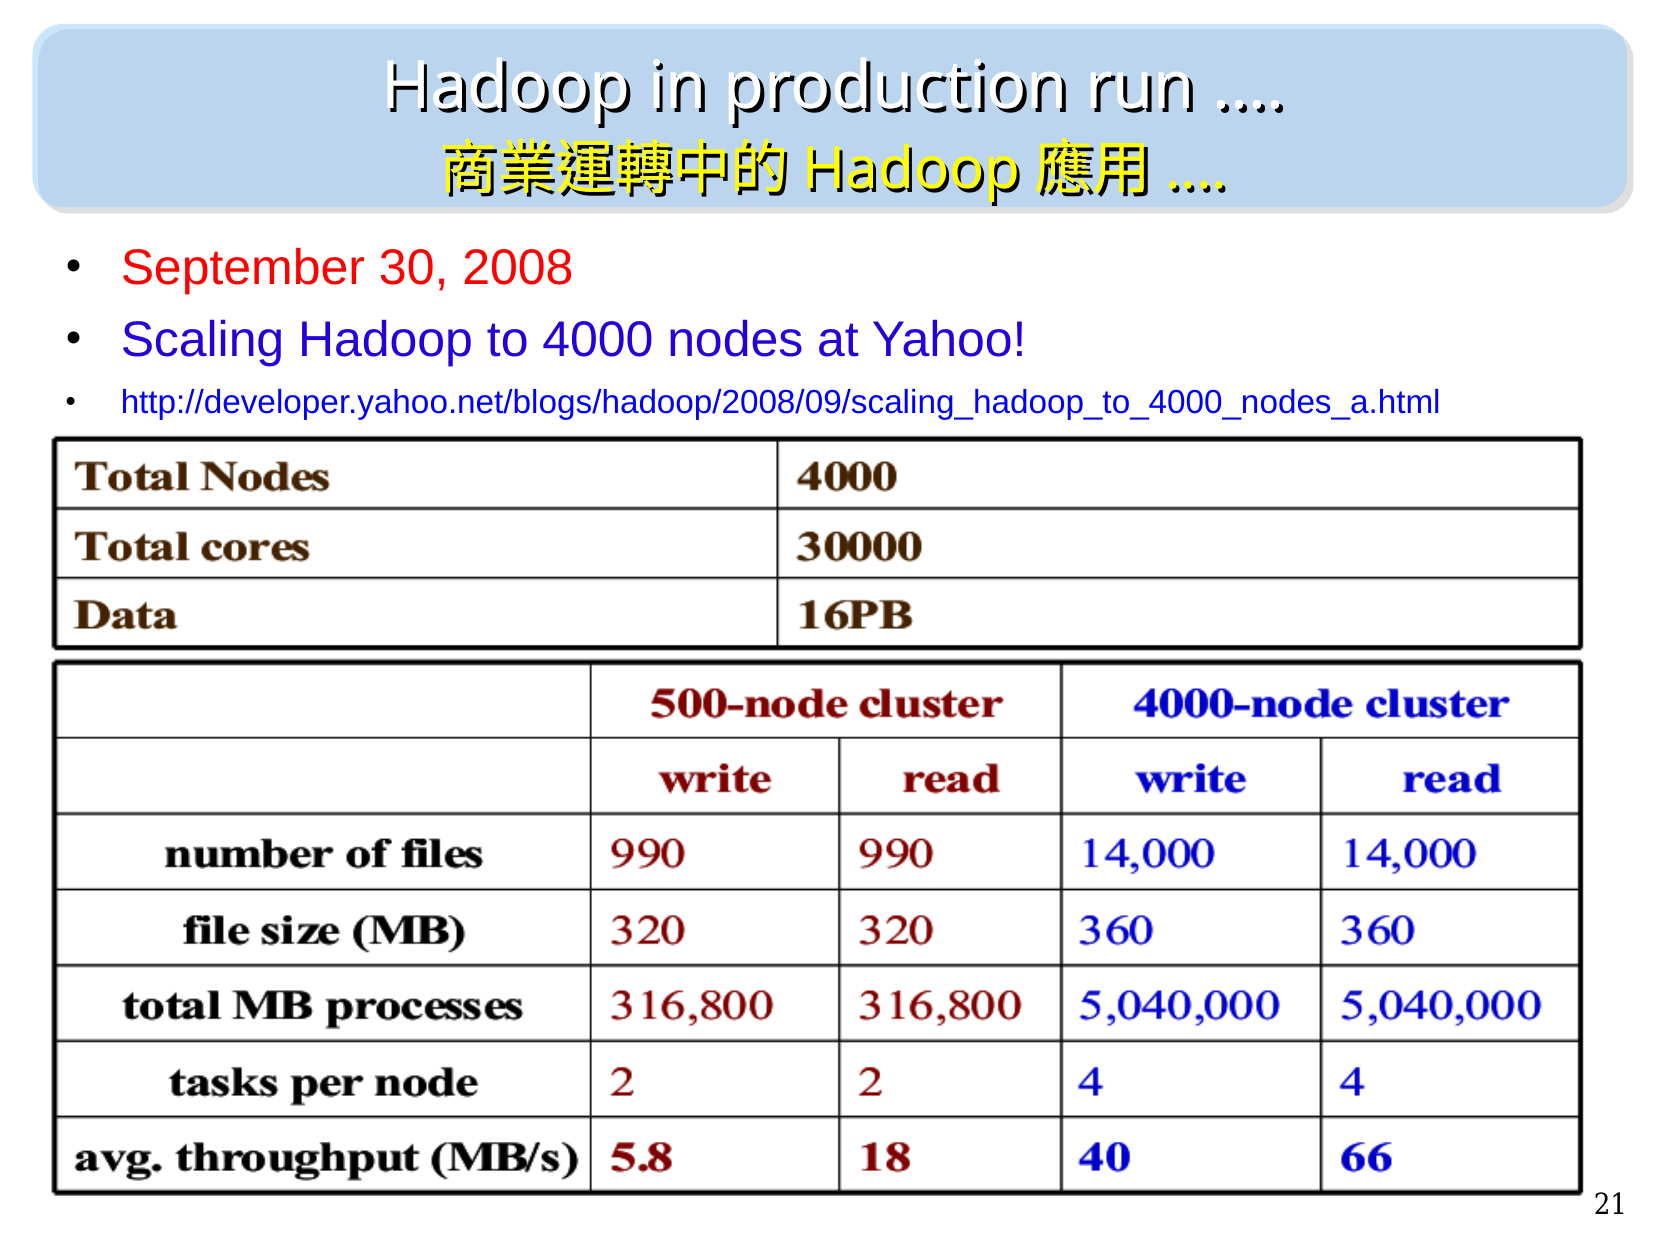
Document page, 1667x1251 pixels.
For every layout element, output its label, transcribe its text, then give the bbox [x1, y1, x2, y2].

list September 30, 2008 Scaling Hadoop to 4000 nodes at Yahoo! http://developer.yahoo.net/blogs/hadoop/2008/09/scaling_hadoop_to_4000_nodes_a.html [64, 236, 1612, 447]
picture [47, 432, 1590, 1201]
text_box [32, 23, 1628, 208]
title Hadoop in production run .... 商業運轉中的Hadoop應用.... [124, 28, 1542, 205]
